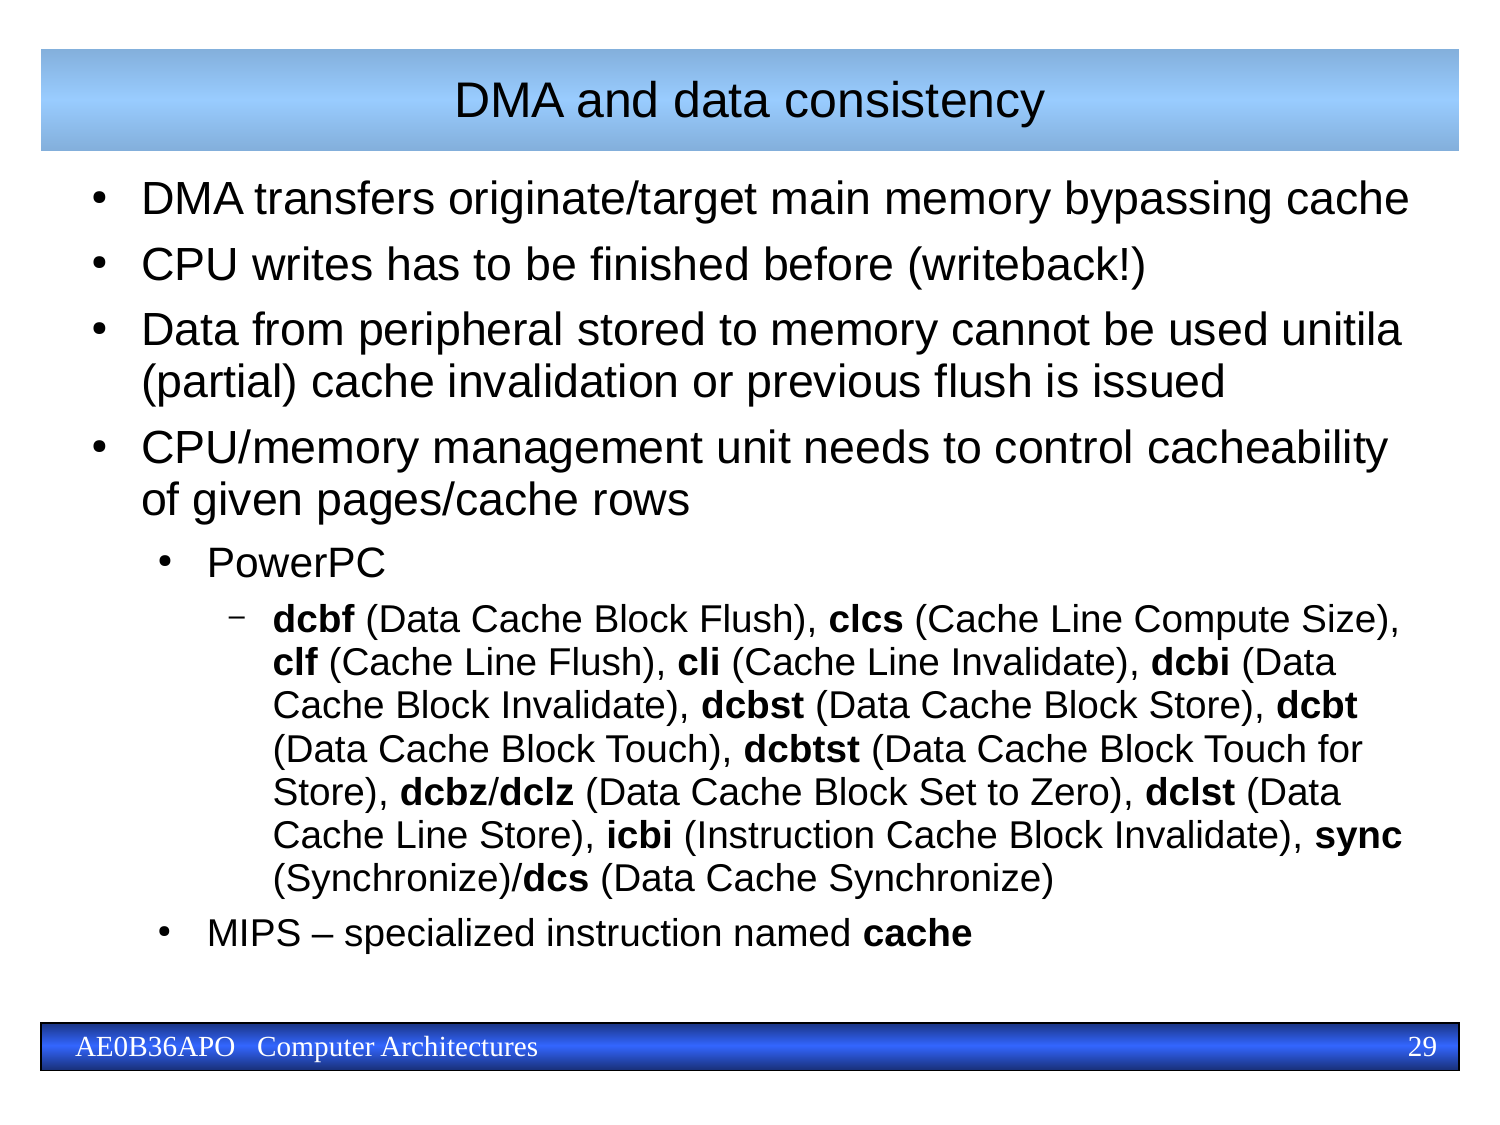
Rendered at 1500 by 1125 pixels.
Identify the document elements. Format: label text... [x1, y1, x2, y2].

list DMA transfers originate/target main memory bypassing cache CPU writes has to be finished before (writeback!) Data from peripheral stored to memory cannot be used unitila (partial) cache invalidation or previous flush is issued CPU/memory management unit needs to control cacheability of given pages/cache rows PowerPC dcbf (Data Cache Block Flush), clcs (Cache Line Compute Size), clf (Cache Line Flush), cli (Cache Line Invalidate), dcbi (Data Cache Block Invalidate), dcbst (Data Cache Block Store), dcbt (Data Cache Block Touch), dcbtst (Data Cache Block Touch for Store), dcbz/dclz (Data Cache Block Set to Zero), dclst (Data Cache Line Store), icbi (Instruction Cache Block Invalidate), sync (Synchronize)/dcs (Data Cache Synchronize) MIPS – specialized instruction named cache [75, 172, 1426, 1013]
title DMA and data consistency [41, 49, 1459, 151]
